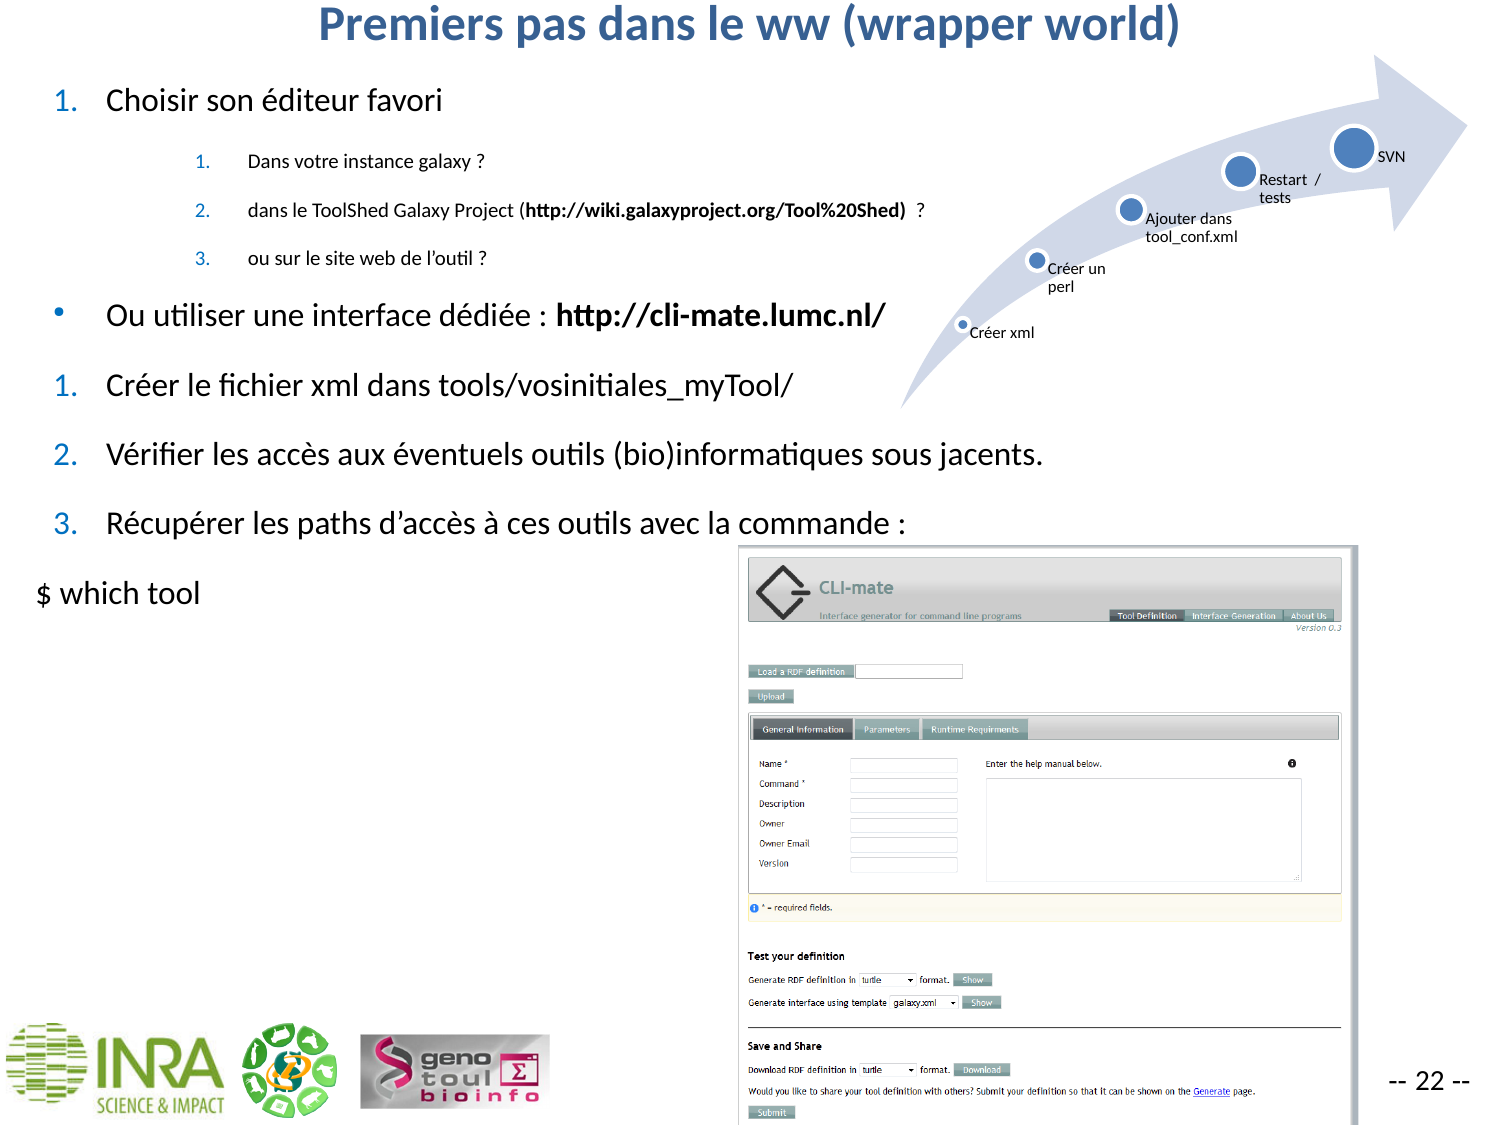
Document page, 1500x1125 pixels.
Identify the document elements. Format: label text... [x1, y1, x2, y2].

text_box Ajouter dans tool_conf.xml [1131, 209, 1240, 409]
text_box Restart / tests [1240, 171, 1354, 409]
text_box Créer un perl [1037, 260, 1131, 409]
text_box [900, 54, 1468, 409]
picture [738, 545, 1359, 1125]
text_box Choisir son éditeur favori Dans votre instance galaxy ? dans le ToolShed Galaxy Project (http://wiki.galaxyproject.org/Tool%20Shed) ? ou sur le site web de l’outil ? Ou utiliser une interface dédiée : http://cli-mate.lumc.nl/ Créer le fichier xml dans tools/vosinitiales_myTool/ Vérifier les accès aux éventuels outils (bio)informatiques sous jacents. Récupérer les paths d’accès à ces outils avec la commande : $ which tool [17, 78, 1500, 740]
text_box SVN [1354, 148, 1468, 409]
text_box Premiers pas dans le ww (wrapper world) [0, 0, 1500, 73]
text_box Créer xml [962, 324, 1038, 410]
